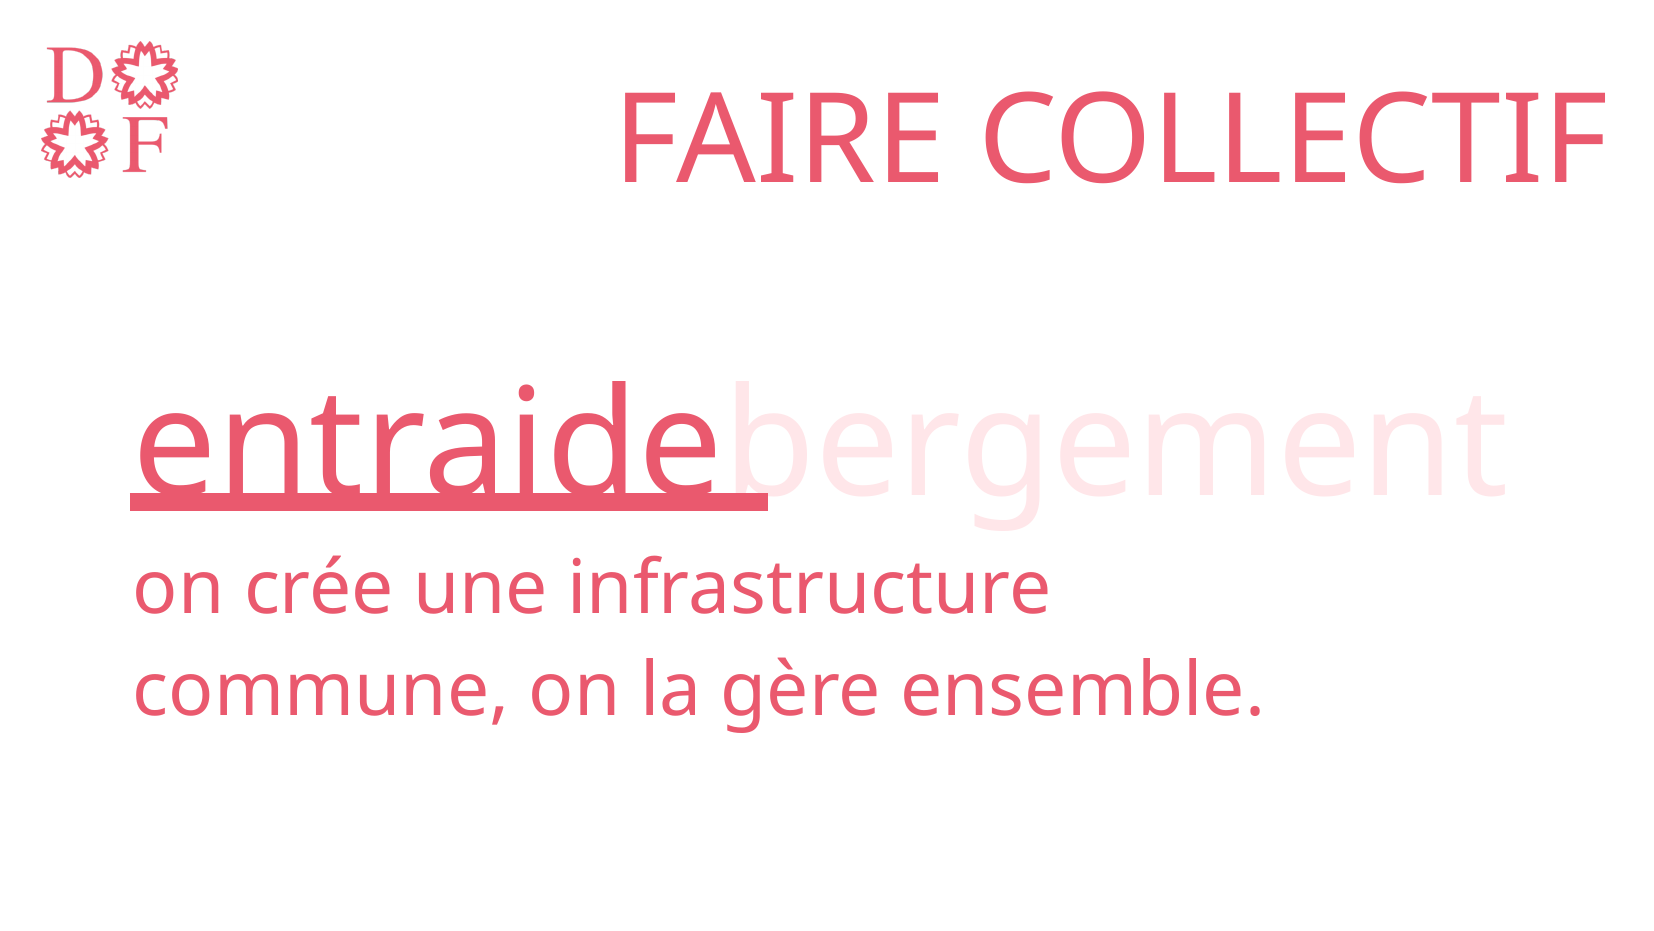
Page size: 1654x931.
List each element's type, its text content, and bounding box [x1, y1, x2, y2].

picture [41, 41, 178, 178]
text_box entraidebergement [118, 328, 1524, 502]
text_box on crée une infrastructure commune, on la gère ensemble. [118, 526, 1447, 700]
text_box FAIRE COLLECTIF [147, 41, 1625, 189]
